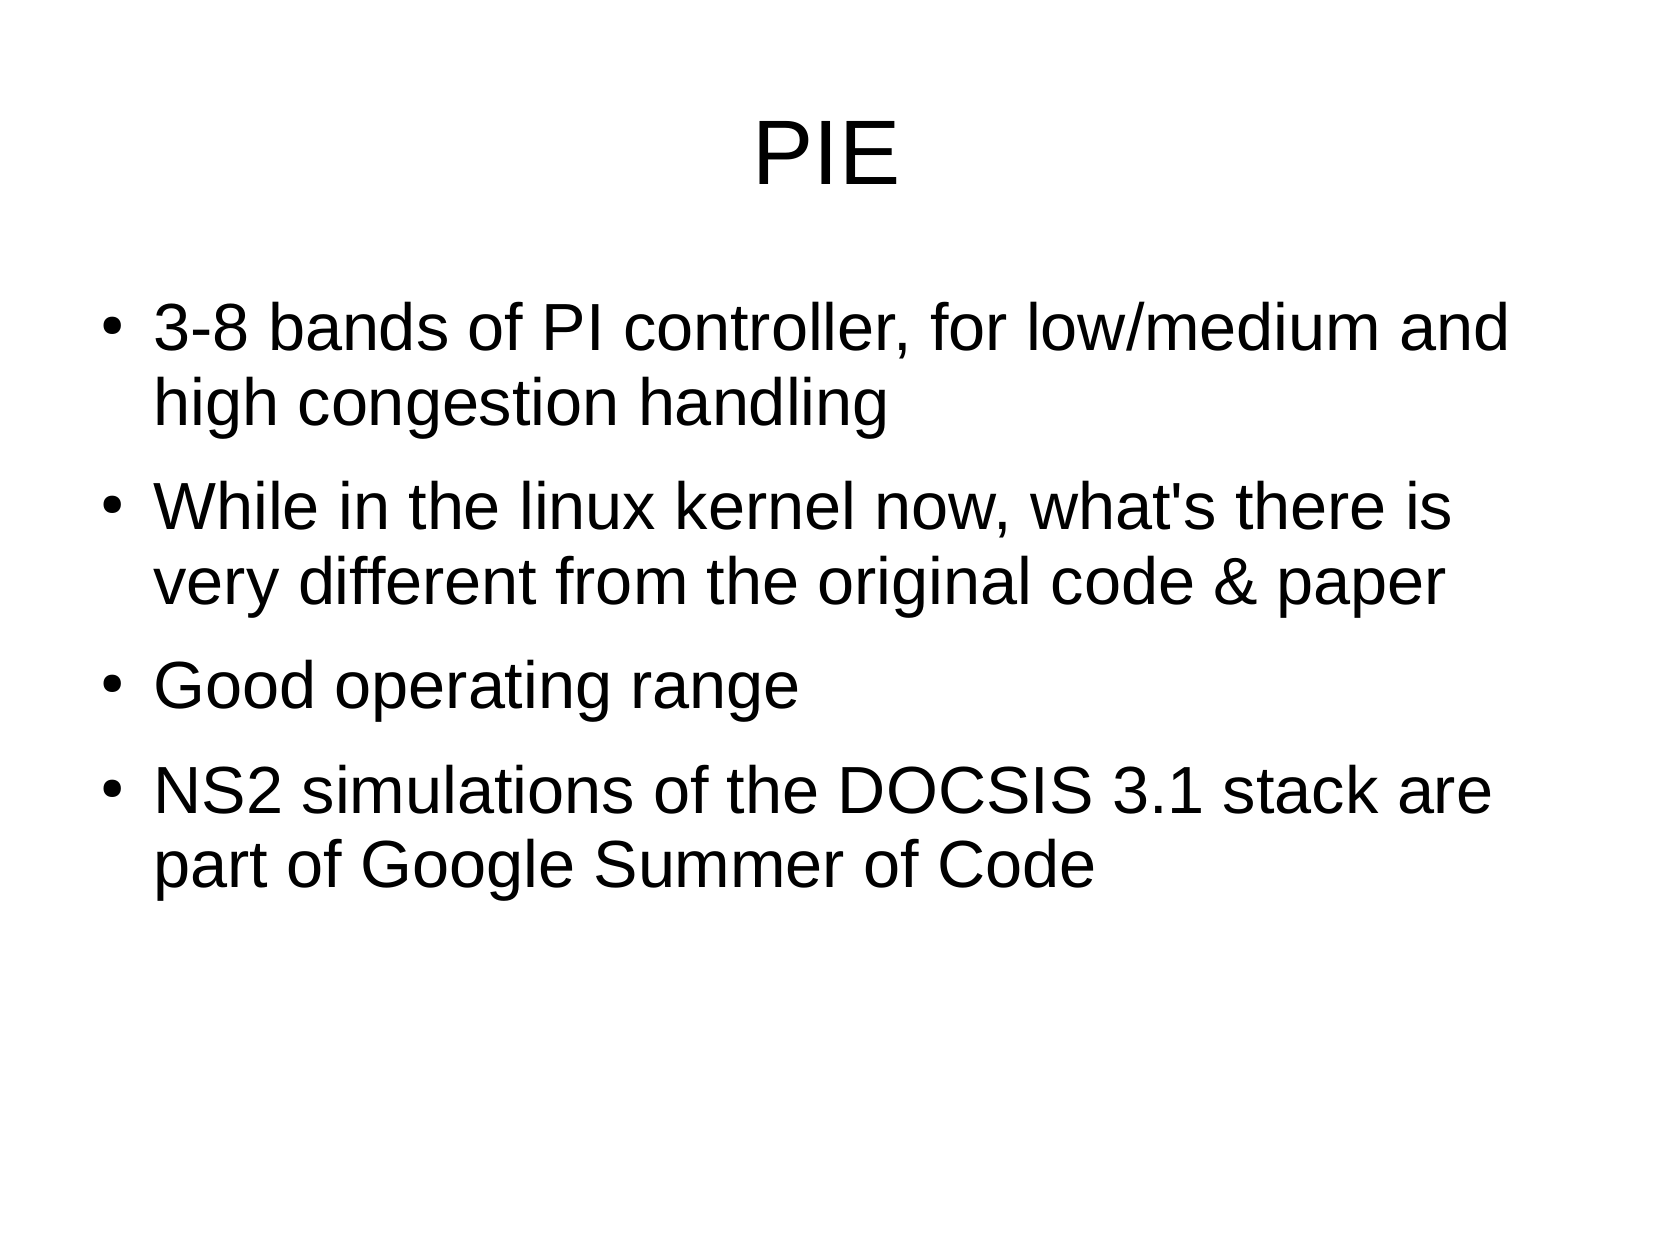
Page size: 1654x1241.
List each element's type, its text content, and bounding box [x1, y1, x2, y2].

list 3-8 bands of PI controller, for low/medium and high congestion handling While in the linux kernel now, what's there is very different from the original code & paper Good operating range NS2 simulations of the DOCSIS 3.1 stack are part of Google Summer of Code [82, 290, 1571, 1010]
title PIE [82, 49, 1571, 257]
